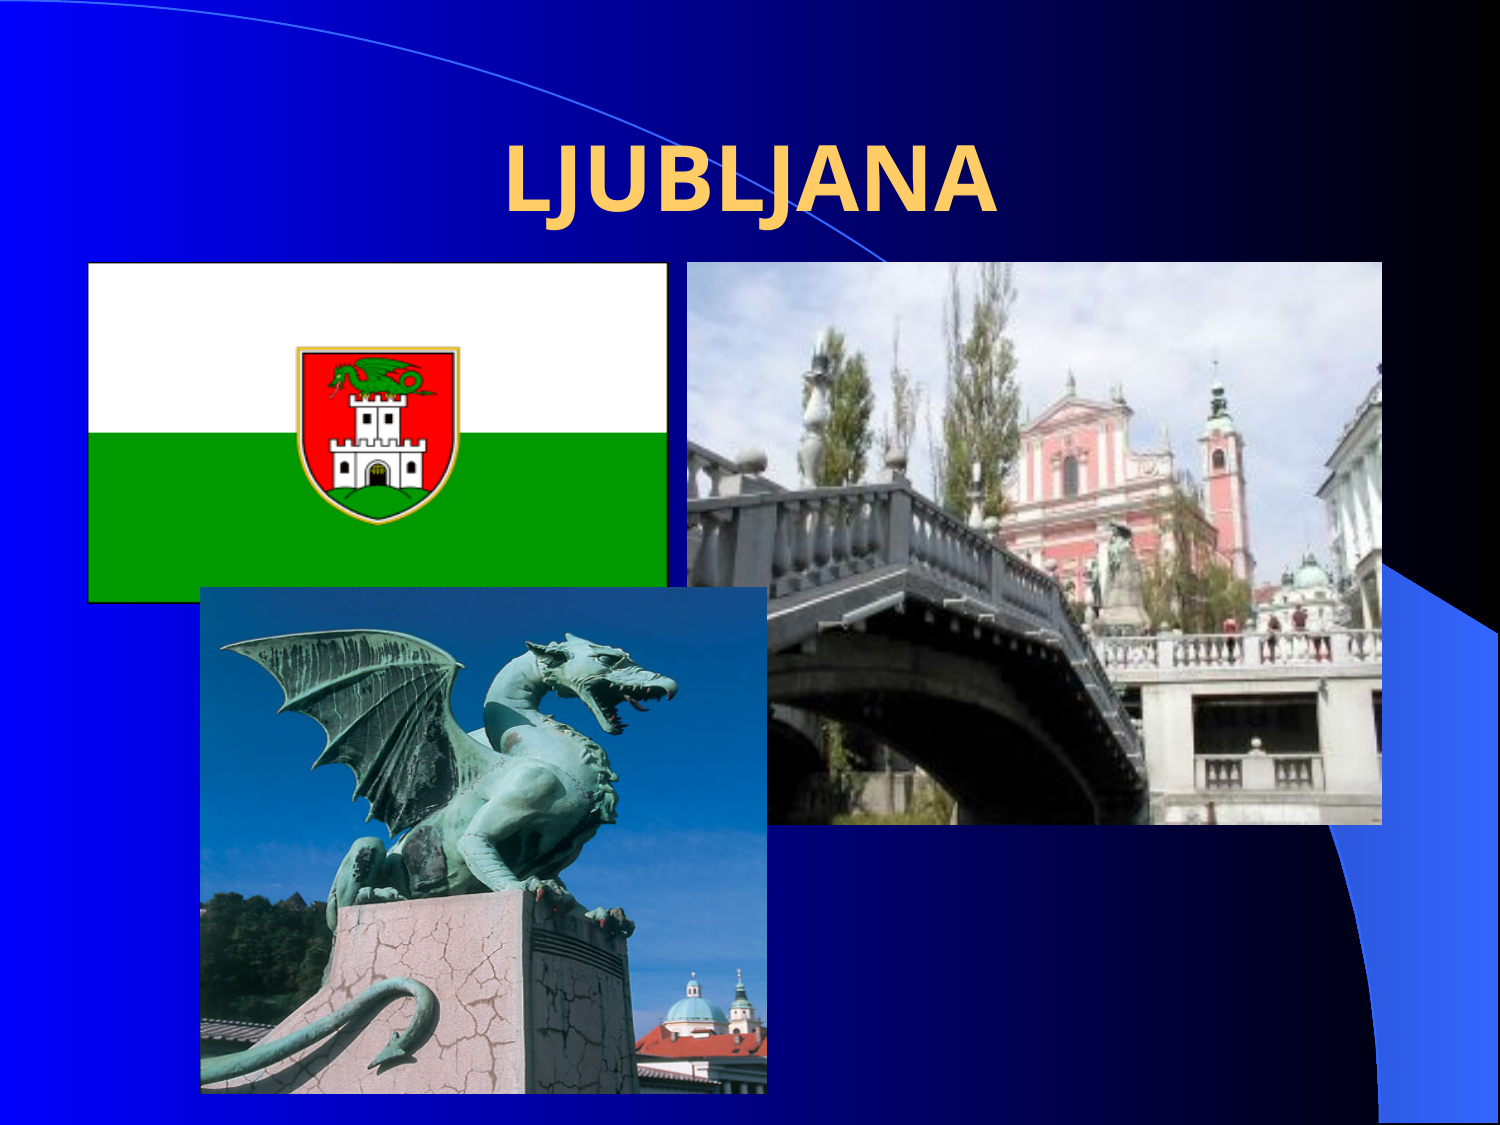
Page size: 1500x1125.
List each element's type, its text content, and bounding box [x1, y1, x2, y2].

title LJUBLJANA [112, 99, 1388, 250]
picture [87, 262, 1382, 1094]
